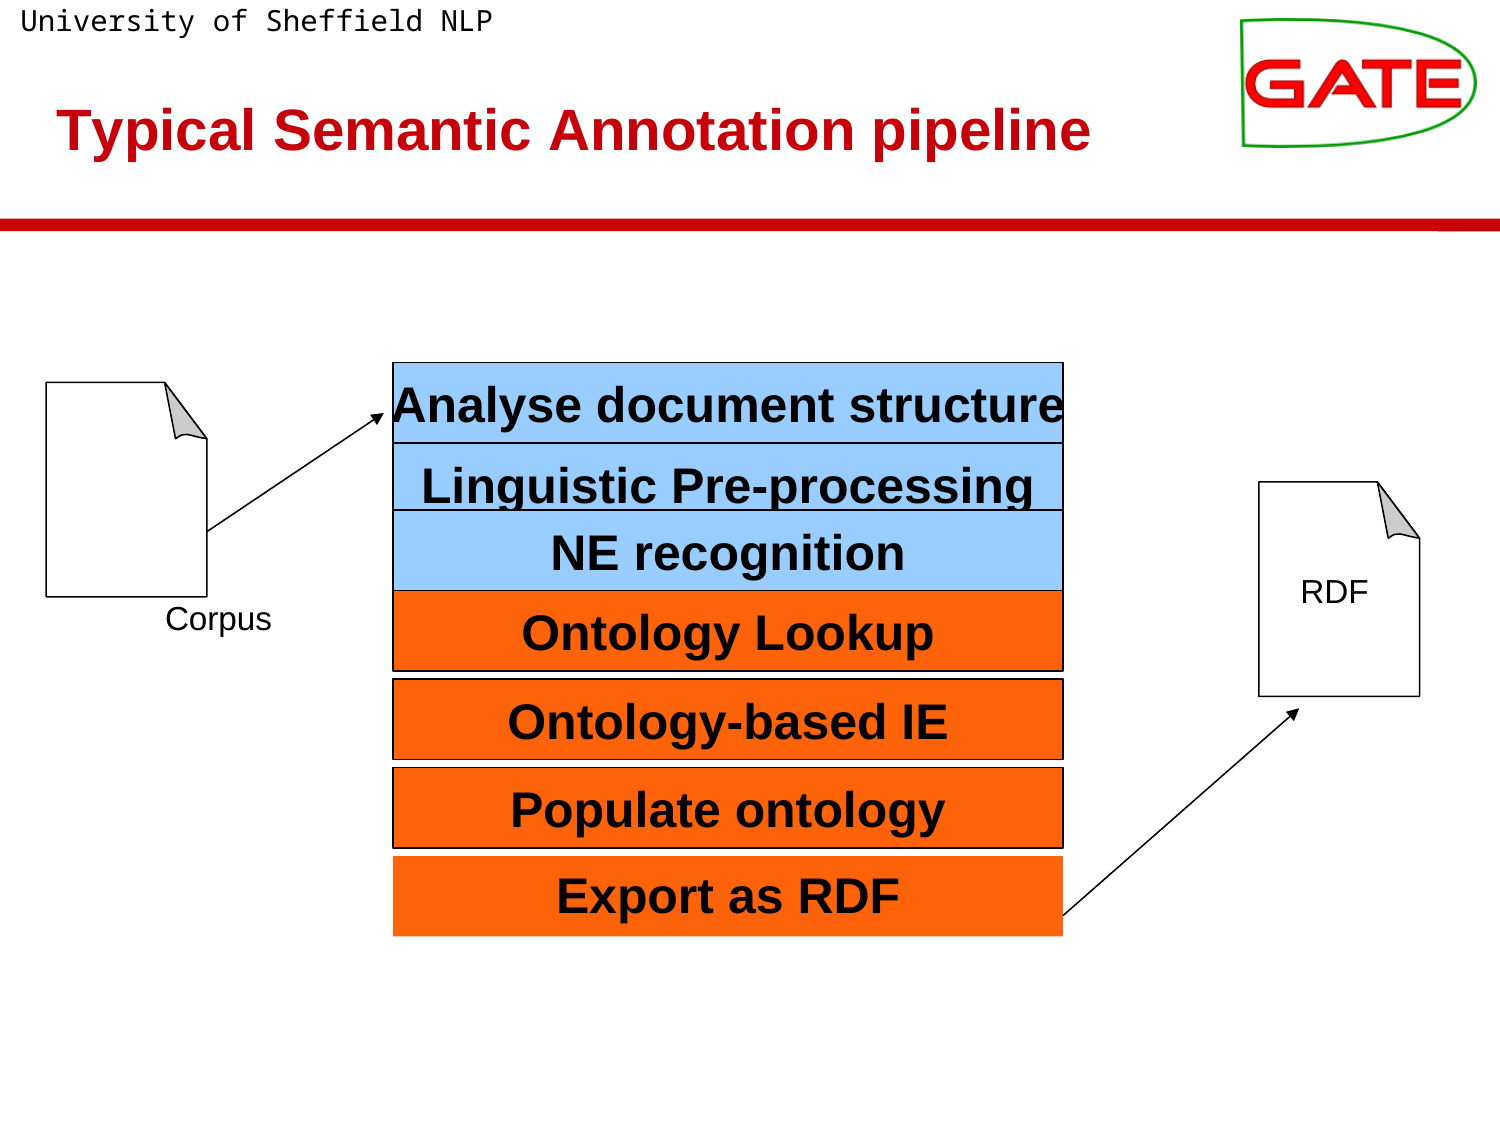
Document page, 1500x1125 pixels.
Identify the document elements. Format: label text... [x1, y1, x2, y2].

text_box [1258, 481, 1420, 697]
text_box RDF [1285, 562, 1409, 617]
text_box NE recognition [393, 510, 1063, 591]
text_box Corpus [150, 589, 287, 641]
text_box Ontology Lookup [393, 591, 1063, 672]
text_box Analyse document structure [393, 362, 1063, 442]
text_box Populate ontology [393, 767, 1063, 849]
text_box [46, 382, 207, 597]
text_box Ontology-based IE [393, 679, 1063, 760]
text_box Export as RDF [393, 856, 1063, 937]
text_box Linguistic Pre-processing [393, 442, 1063, 510]
title Typical Semantic Annotation pipeline [56, 41, 1388, 216]
picture [1240, 18, 1477, 148]
